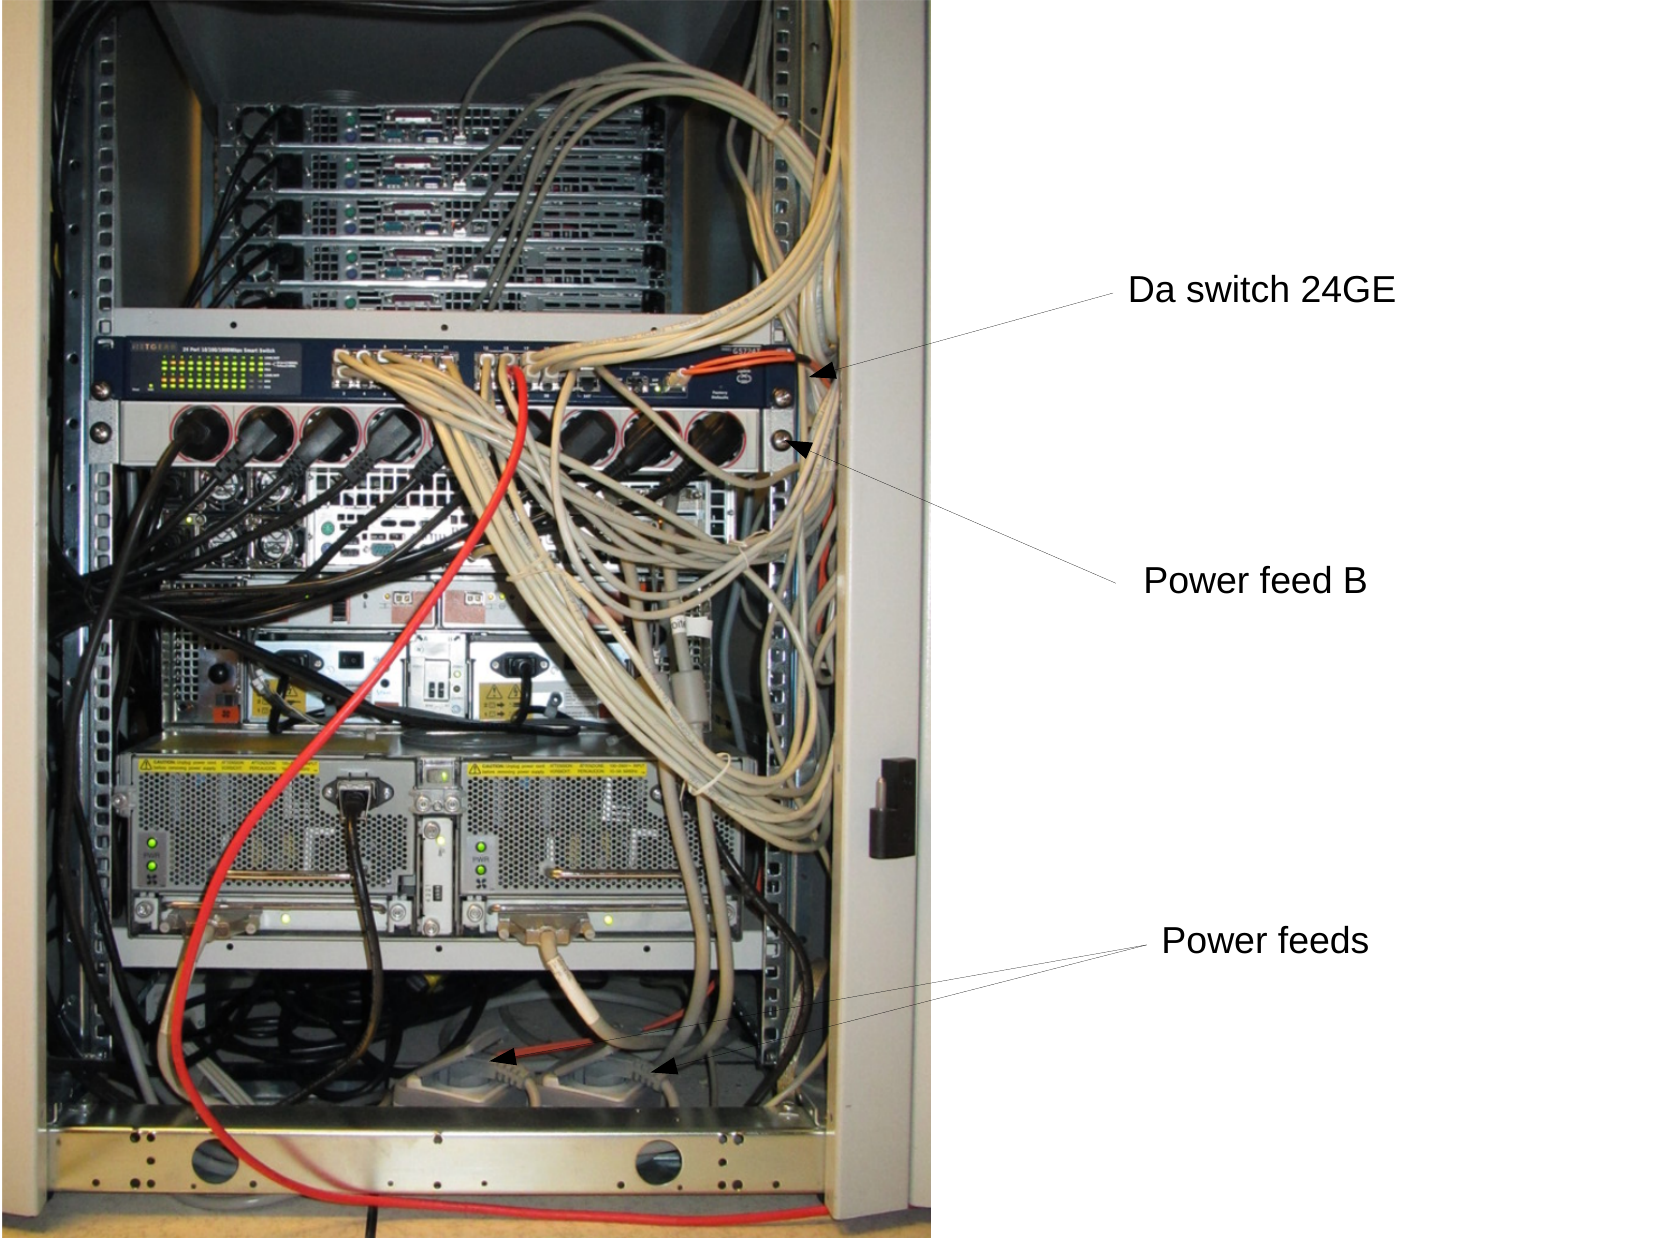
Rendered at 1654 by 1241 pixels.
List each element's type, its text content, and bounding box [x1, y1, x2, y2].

picture [1, 0, 931, 1238]
text_box Da switch 24GE [1113, 260, 1468, 318]
text_box Power feed B [1128, 552, 1449, 610]
text_box Power feeds [1146, 912, 1384, 970]
